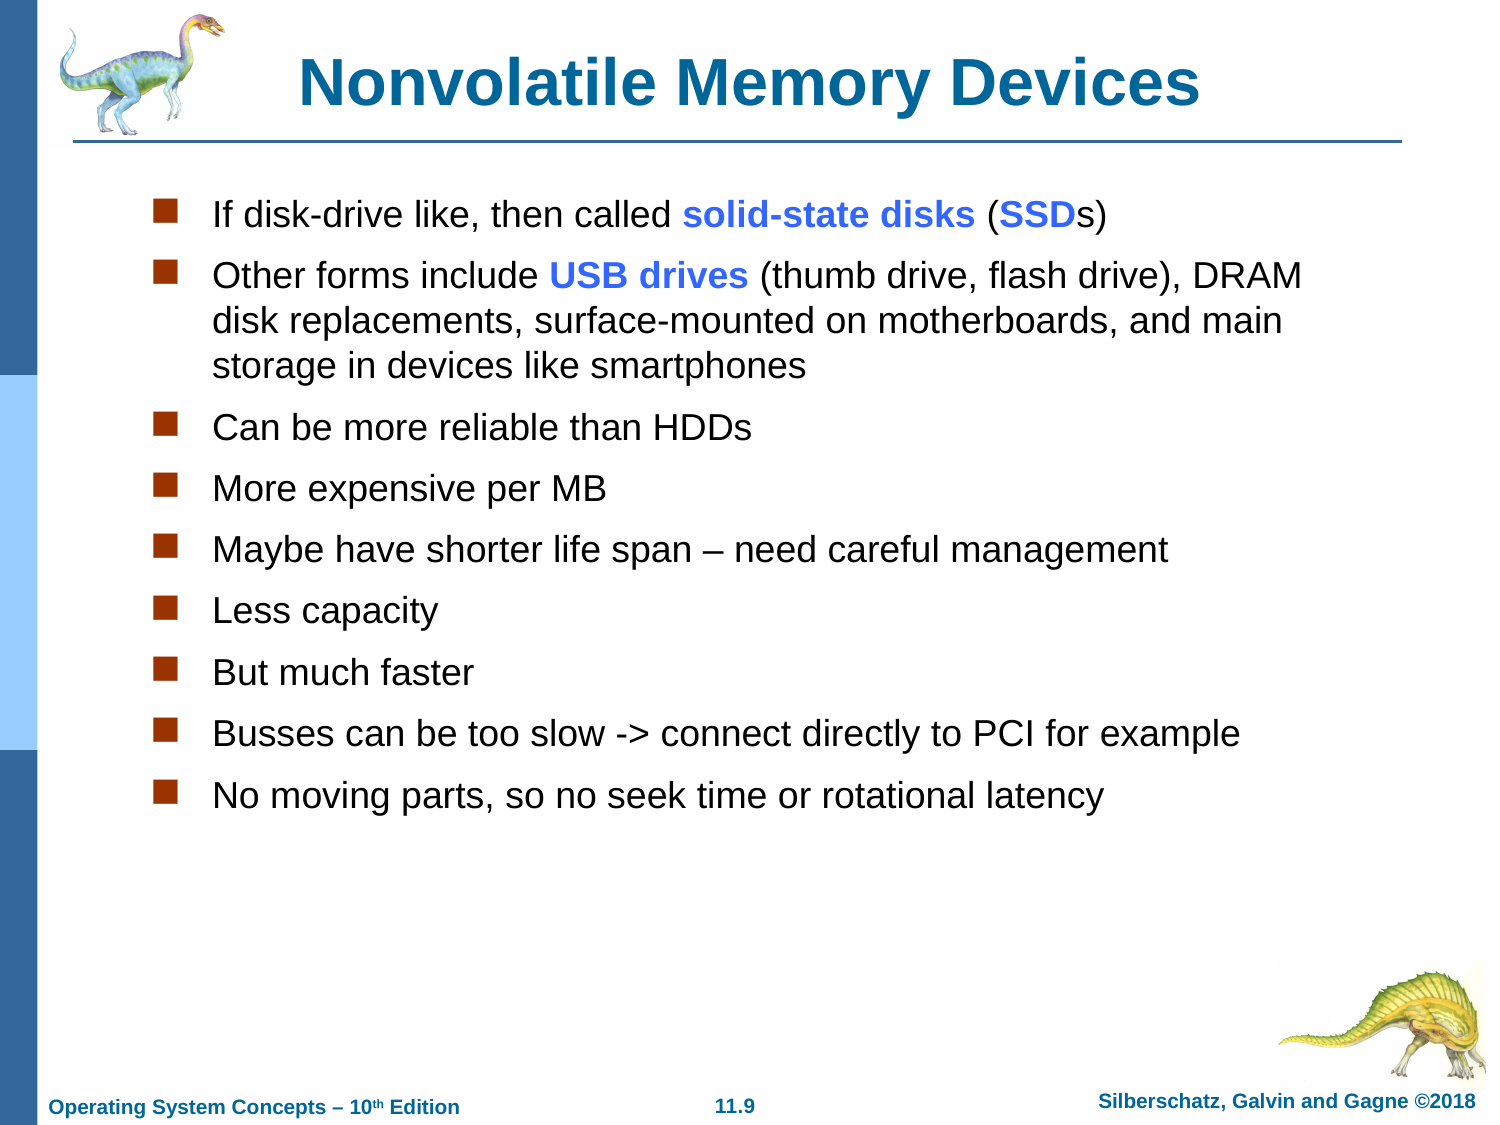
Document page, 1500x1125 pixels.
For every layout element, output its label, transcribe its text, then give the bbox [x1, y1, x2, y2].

picture [46, 0, 243, 149]
title Nonvolatile Memory Devices [75, 31, 1426, 127]
picture [1415, 1093, 1423, 1098]
picture [1275, 959, 1486, 1090]
list If disk-drive like, then called solid-state disks (SSDs) Other forms include USB drives (thumb drive, flash drive), DRAM disk replacements, surface-mounted on motherboards, and main storage in devices like smartphones Can be more reliable than HDDs More expensive per MB Maybe have shorter life span – need careful management Less capacity But much faster Busses can be too slow -> connect directly to PCI for example No moving parts, so no seek time or rotational latency [141, 182, 1321, 926]
